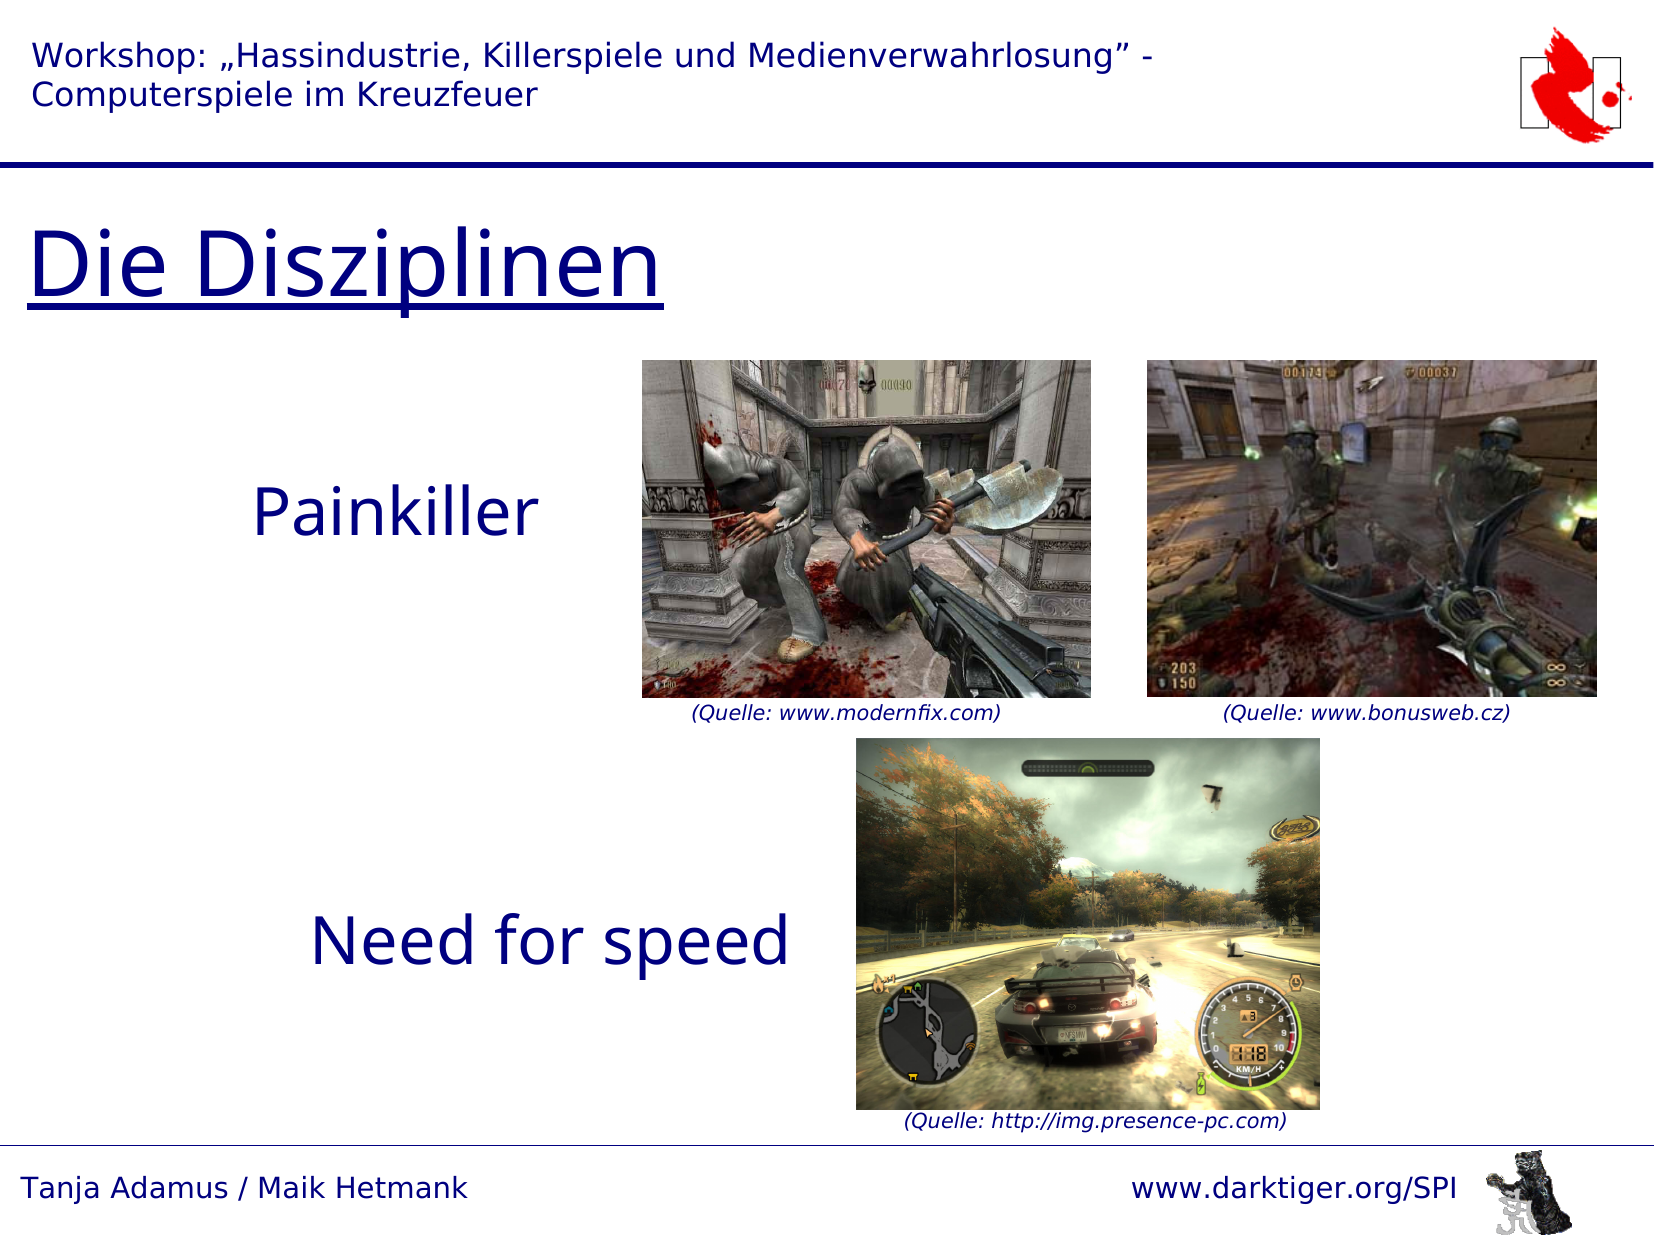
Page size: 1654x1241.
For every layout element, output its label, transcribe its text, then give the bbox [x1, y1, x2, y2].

picture [1486, 1150, 1572, 1235]
picture [642, 360, 1091, 698]
text_box Need for speed [295, 885, 833, 982]
picture [1147, 360, 1597, 697]
picture [856, 738, 1320, 1110]
text_box Painkiller [236, 456, 621, 553]
text_box (Quelle: www.modernfix.com) [676, 694, 1017, 734]
text_box Die Disziplinen [11, 190, 1459, 318]
text_box Workshop: „Hassindustrie, Killerspiele und Medienverwahrlosung” - Computerspiele im Kreuzfeuer [16, 29, 1418, 178]
picture [1503, 16, 1632, 148]
text_box (Quelle: http://img.presence-pc.com) [888, 1101, 1303, 1141]
text_box (Quelle: www.bonusweb.cz) [1207, 693, 1527, 734]
